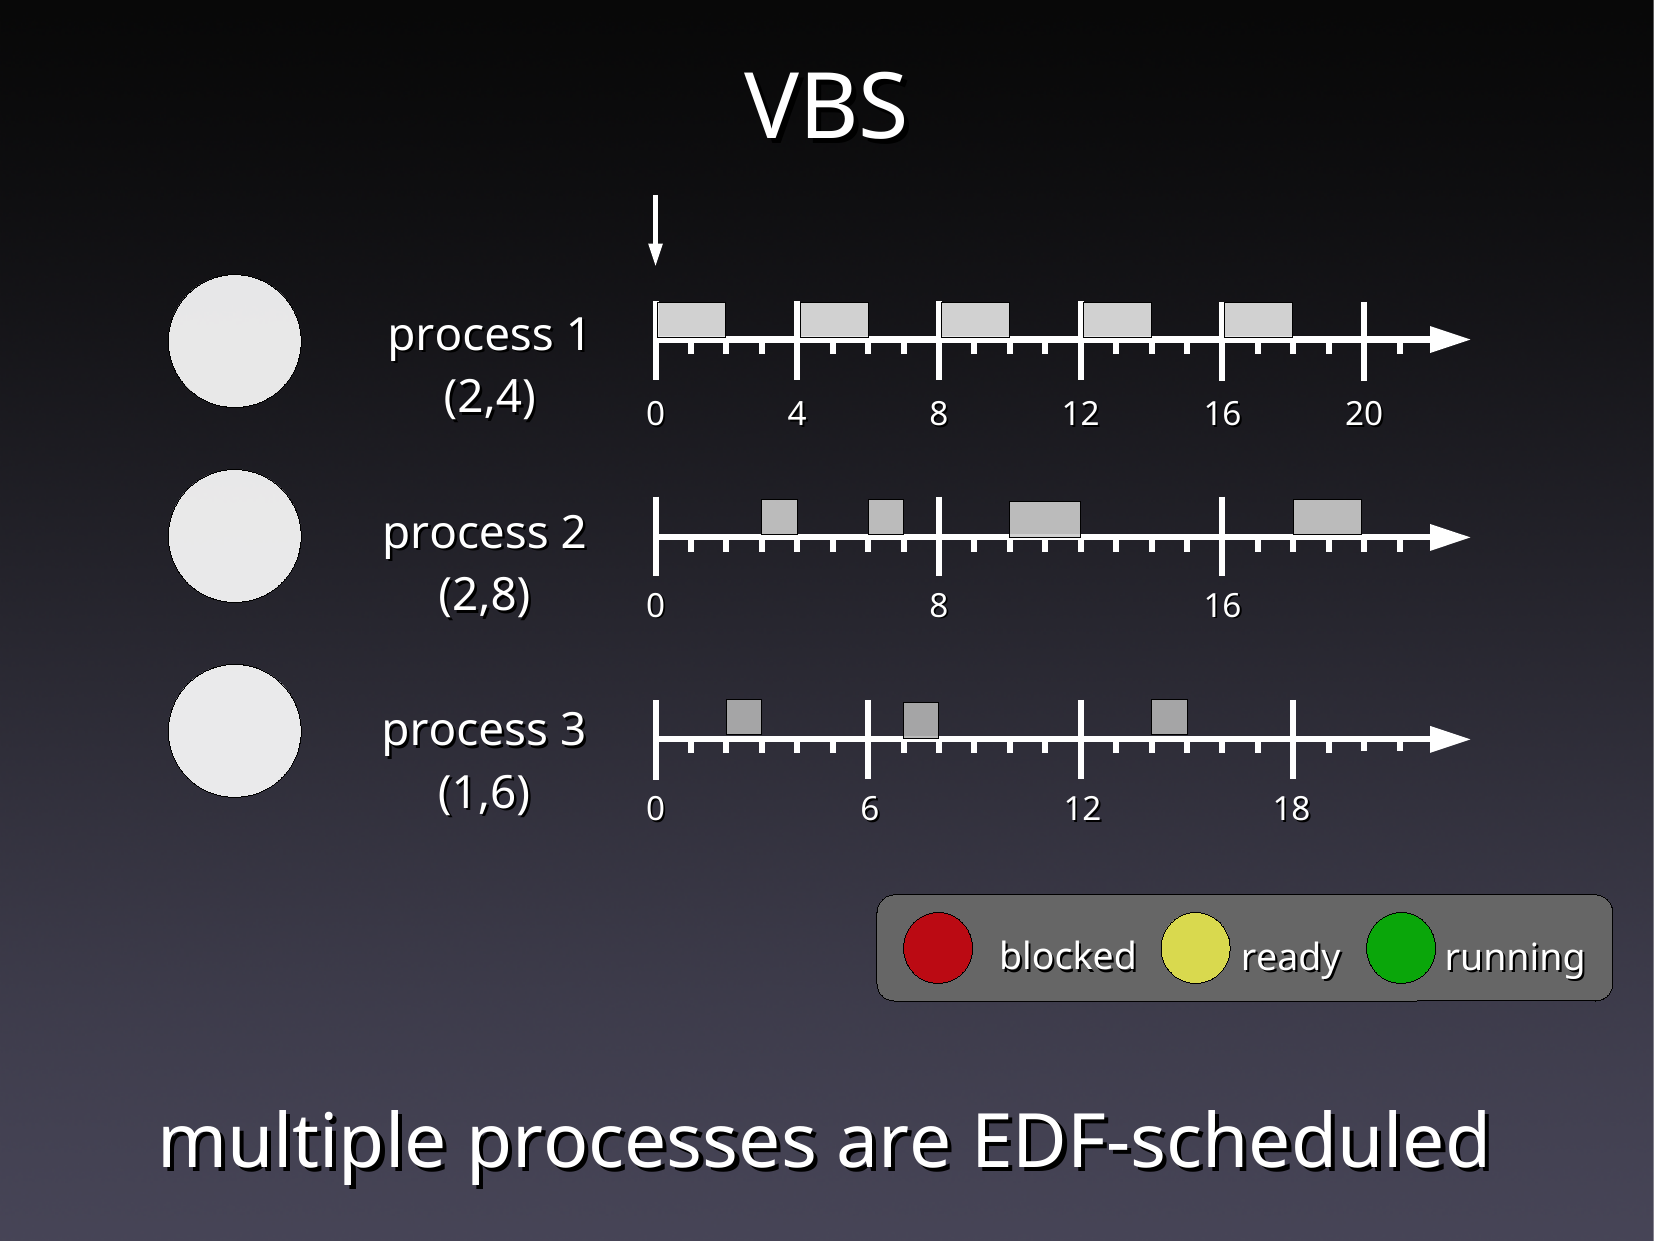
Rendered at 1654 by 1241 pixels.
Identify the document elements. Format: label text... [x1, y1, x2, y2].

text_box 20 [1337, 389, 1391, 435]
text_box process 1 (2,4) [371, 301, 608, 425]
text_box process 2 (2,8) [372, 499, 598, 623]
text_box [1083, 302, 1152, 338]
text_box 18 [1263, 785, 1320, 830]
text_box [941, 302, 1010, 338]
text_box 6 [859, 785, 881, 830]
text_box 0 [637, 389, 674, 547]
text_box blocked [999, 930, 1168, 981]
text_box [761, 499, 798, 535]
text_box running [1444, 930, 1613, 982]
text_box 12 [1054, 785, 1111, 830]
text_box [800, 302, 869, 338]
text_box [168, 469, 302, 603]
text_box [1293, 499, 1362, 535]
title VBS [120, 0, 1533, 208]
text_box process 3 (1,6) [371, 696, 597, 820]
text_box ready [1240, 930, 1365, 982]
text_box 12 [1054, 389, 1108, 435]
text_box [903, 702, 939, 739]
text_box [726, 699, 762, 735]
text_box [168, 274, 302, 408]
text_box 8 [921, 389, 957, 435]
picture [0, 0, 1654, 1241]
text_box [868, 499, 904, 535]
text_box [168, 664, 302, 798]
text_box 4 [779, 389, 815, 435]
text_box [876, 894, 1613, 1002]
text_box 8 [921, 581, 957, 627]
text_box [657, 302, 726, 338]
text_box 0 [637, 785, 674, 830]
text_box [1224, 302, 1293, 338]
text_box 16 [1195, 581, 1250, 627]
text_box 0 [637, 581, 674, 627]
text_box 16 [1195, 389, 1250, 435]
text_box [1151, 699, 1188, 735]
title multiple processes are EDF-scheduled [53, 1080, 1597, 1196]
text_box [1009, 501, 1081, 538]
